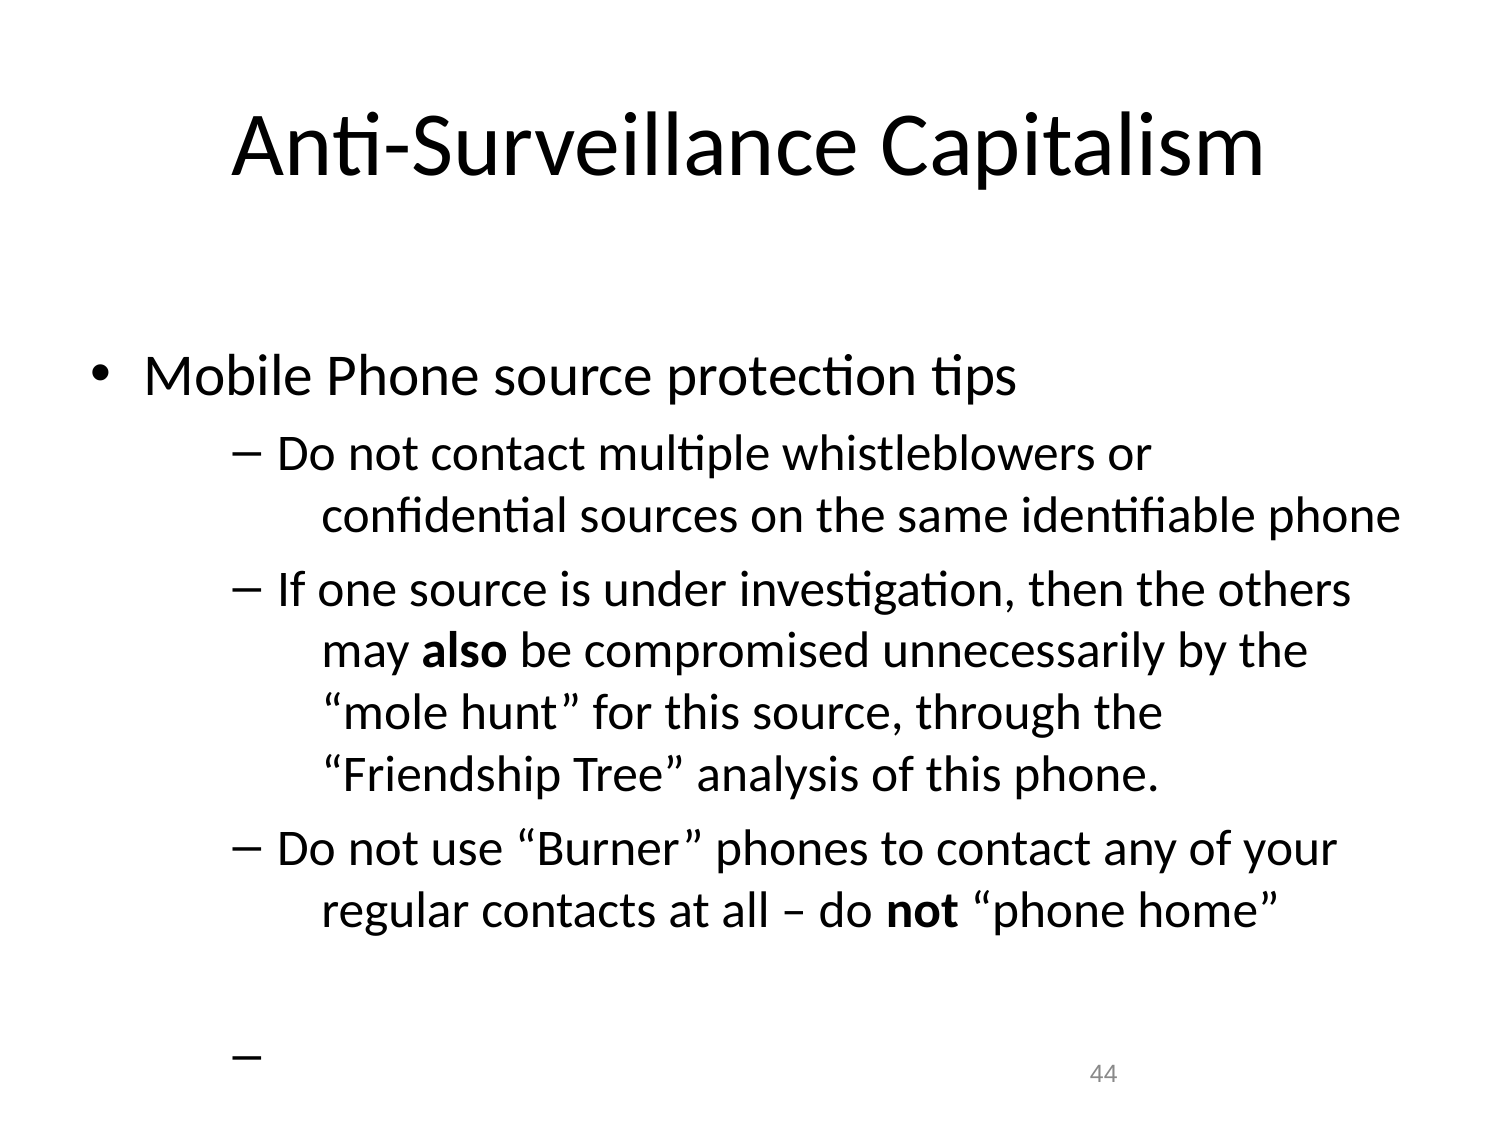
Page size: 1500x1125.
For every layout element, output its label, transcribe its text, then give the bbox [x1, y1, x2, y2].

title Anti-Surveillance Capitalism [75, 45, 1426, 233]
list Mobile Phone source protection tips Do not contact multiple whistleblowers or confidential sources on the same identifiable phone If one source is under investigation, then the others may also be compromised unnecessarily by the “mole hunt” for this source, through the “Friendship Tree” analysis of this phone. Do not use “Burner” phones to contact any of your regular contacts at all – do not “phone home” [75, 262, 1426, 1005]
text_box 29 [1074, 1042, 1426, 1103]
